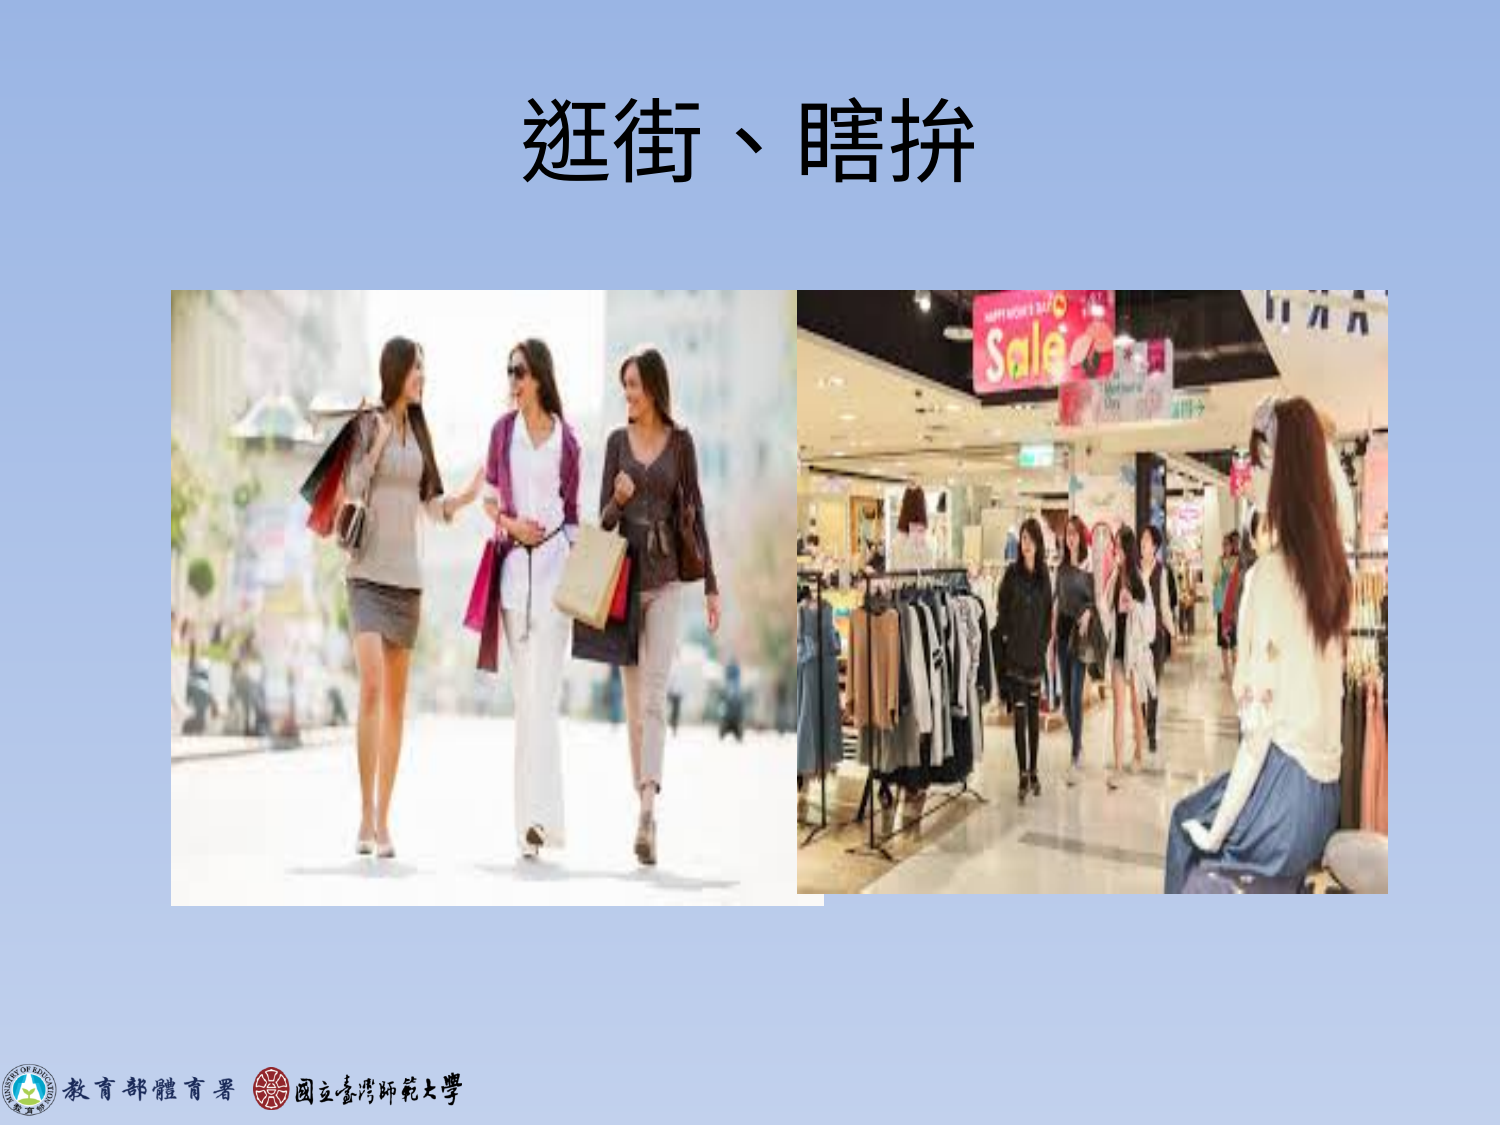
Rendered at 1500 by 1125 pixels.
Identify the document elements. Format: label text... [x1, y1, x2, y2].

picture [171, 290, 1388, 906]
title 逛街、瞎拚 [75, 45, 1426, 233]
